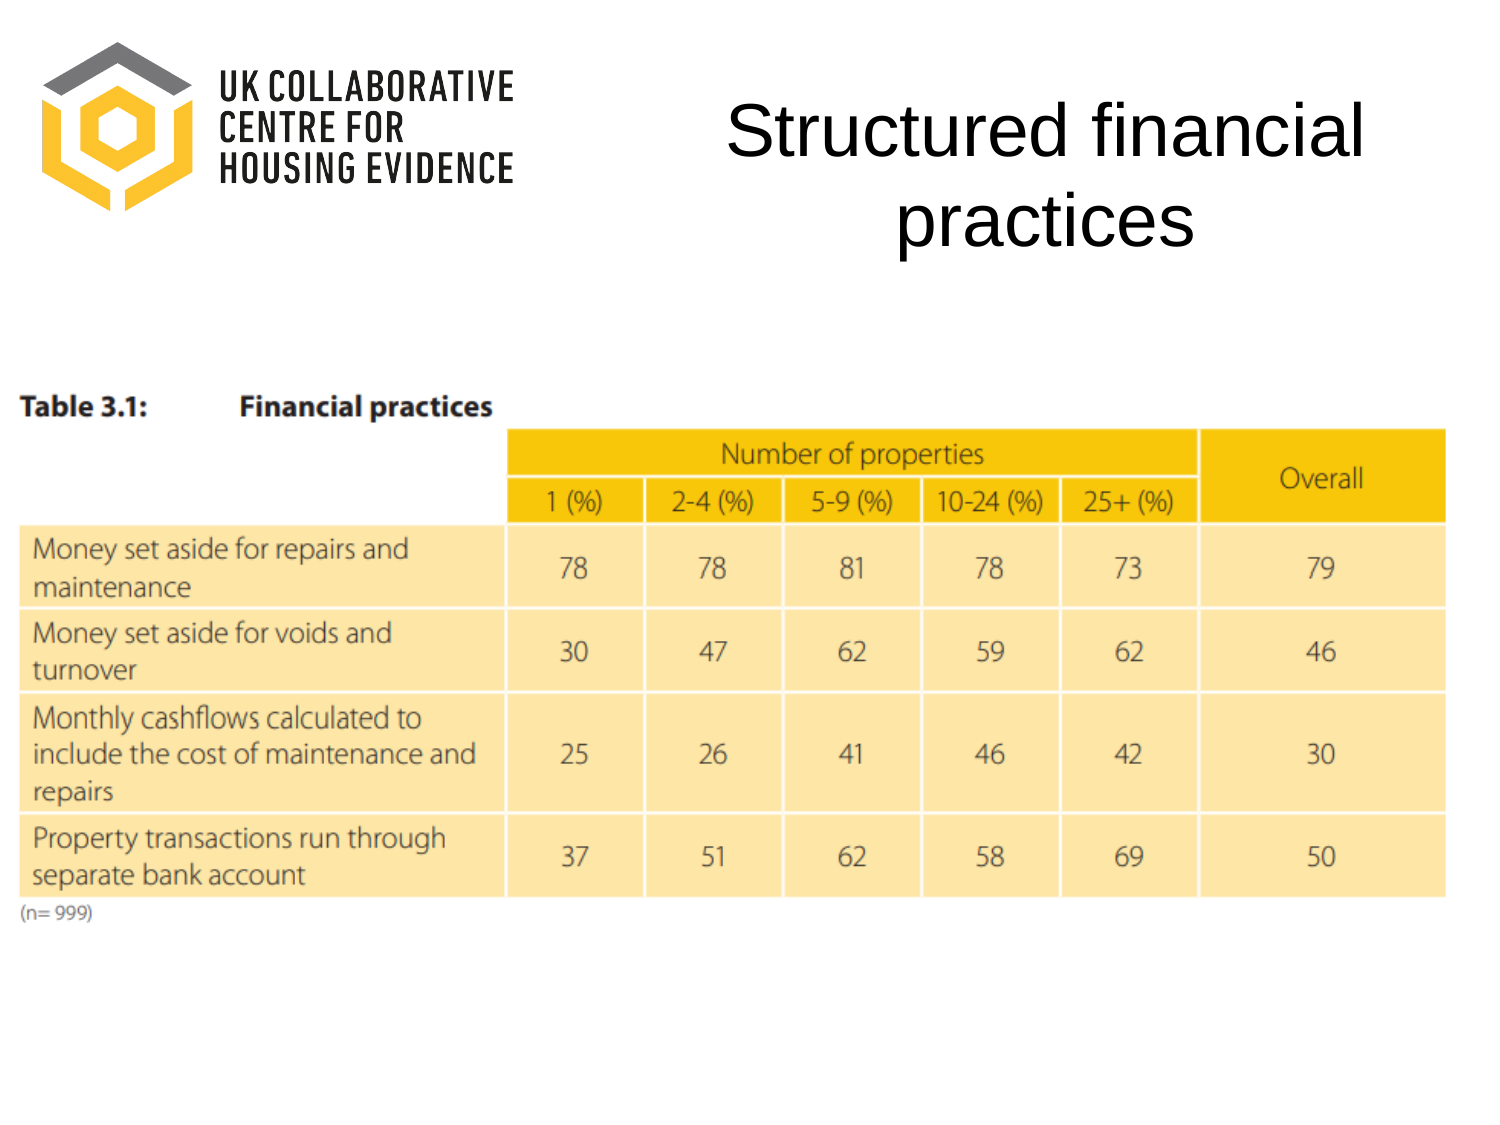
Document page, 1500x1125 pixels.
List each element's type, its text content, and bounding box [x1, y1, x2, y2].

picture [0, 357, 1500, 946]
text_box Structured financial practices [694, 74, 1398, 272]
